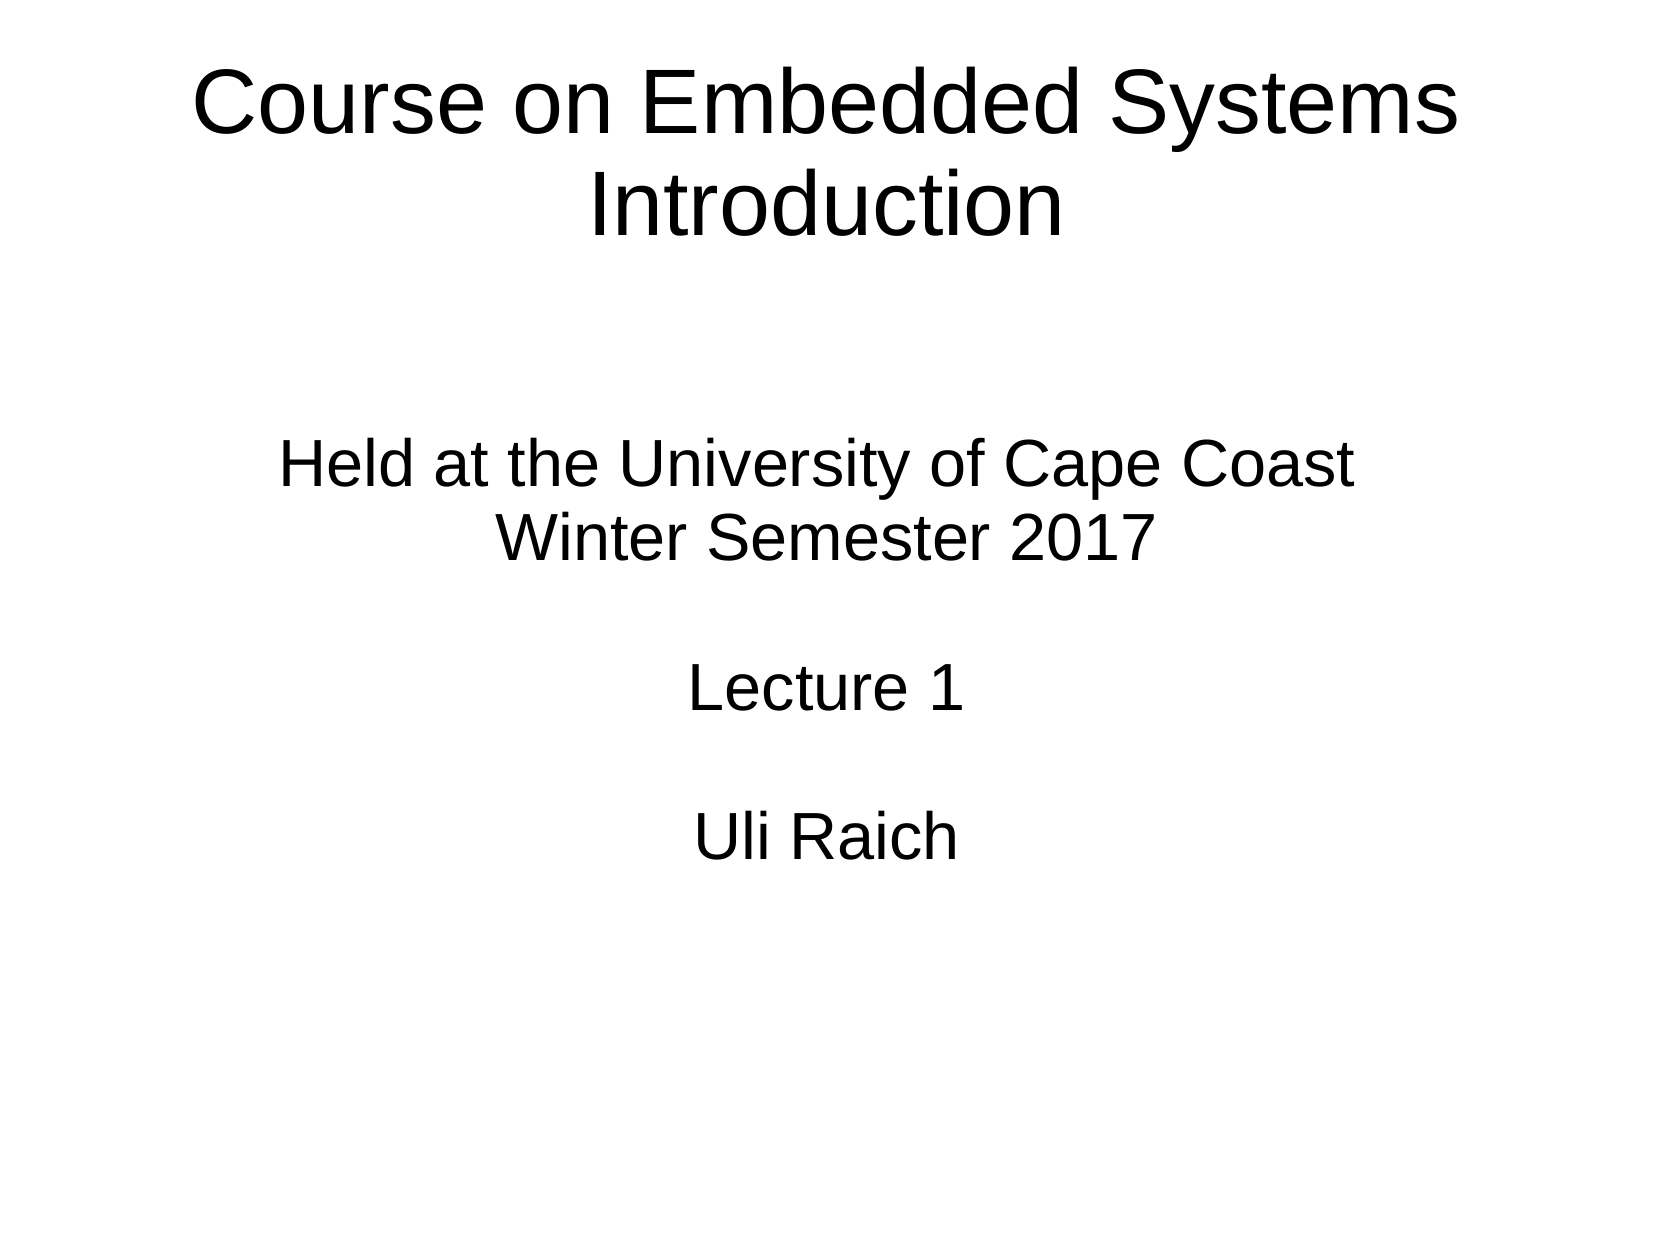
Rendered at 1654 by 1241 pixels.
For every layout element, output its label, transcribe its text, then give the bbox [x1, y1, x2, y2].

subtitle Held at the University of Cape Coast Winter Semester 2017 Lecture 1 Uli Raich [82, 290, 1571, 1010]
title Course on Embedded Systems Introduction [82, 16, 1571, 290]
